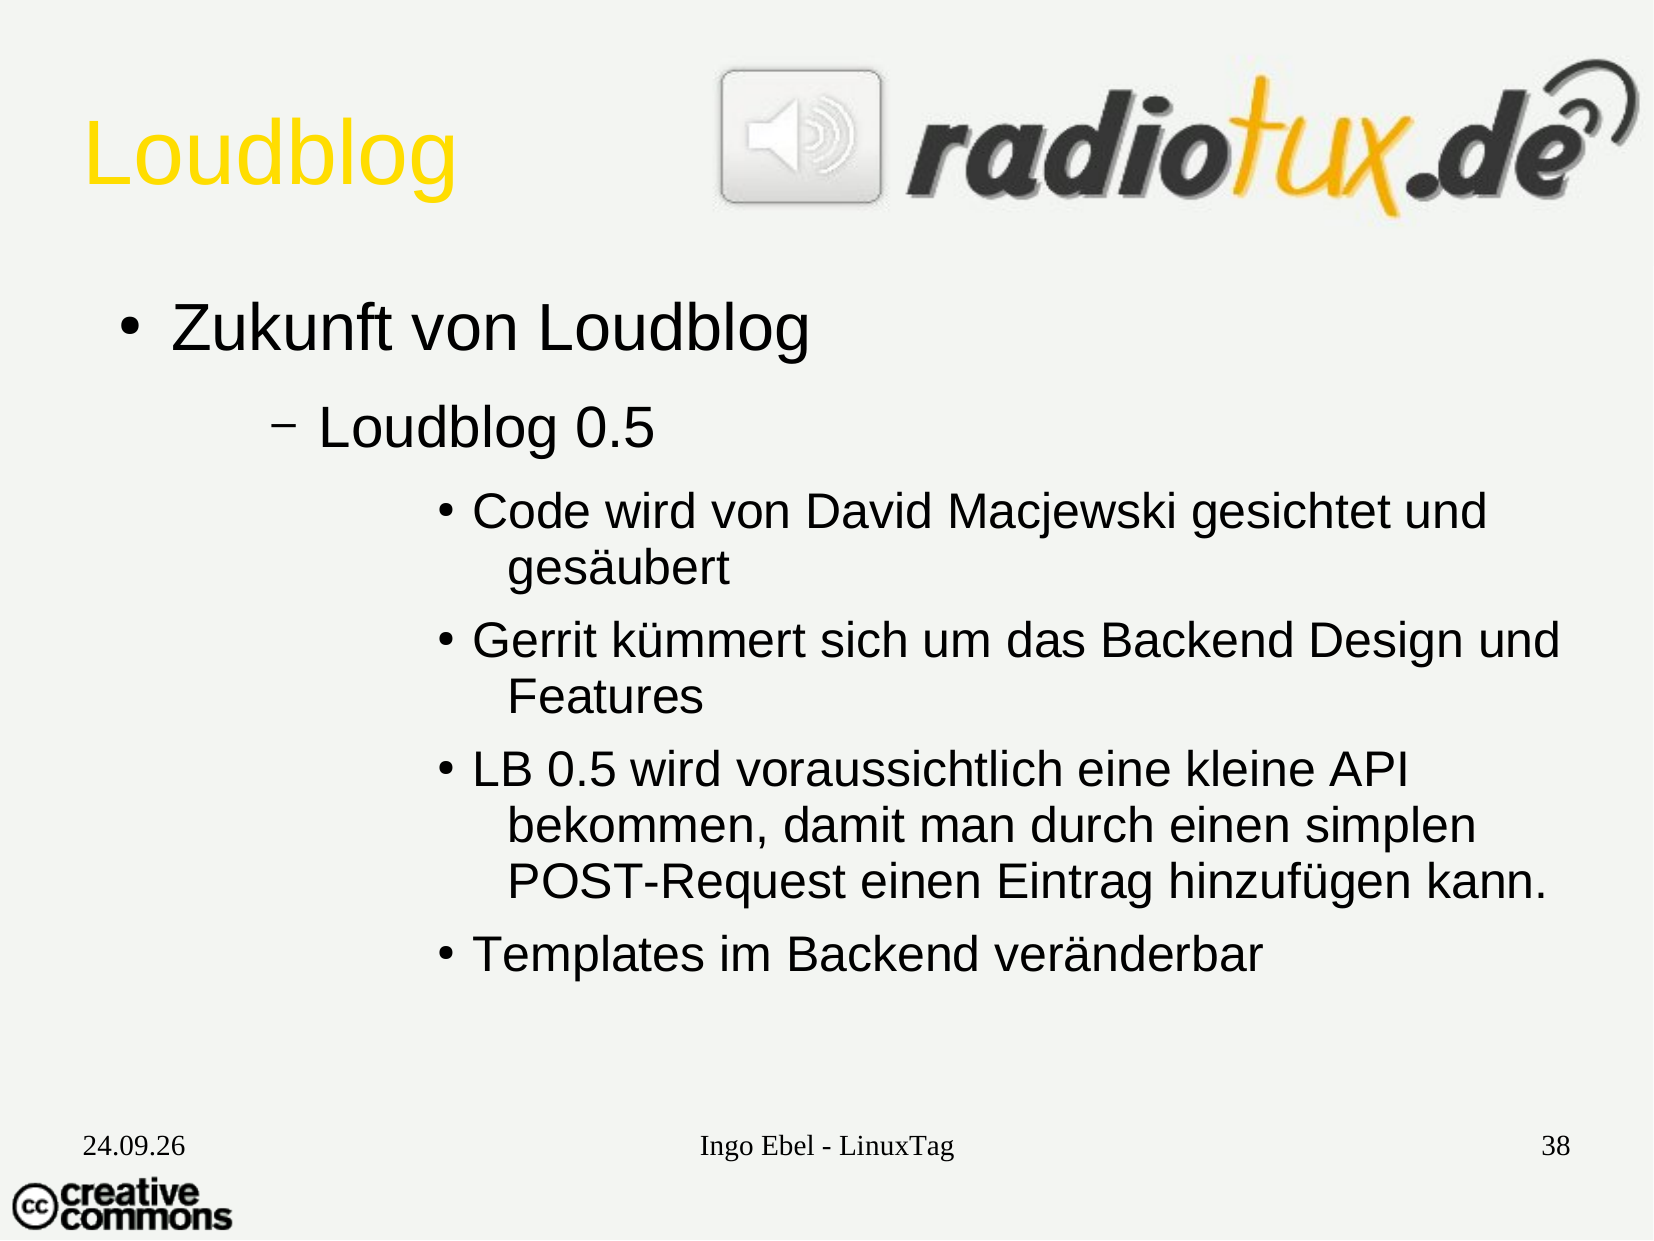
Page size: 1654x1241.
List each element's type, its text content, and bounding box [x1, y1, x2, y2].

list Zukunft von Loudblog Loudblog 0.5 Code wird von David Macjewski gesichtet und gesäubert Gerrit kümmert sich um das Backend Design und Features LB 0.5 wird voraussichtlich eine kleine API bekommen, damit man durch einen simplen POST-Request einen Eintrag hinzufügen kann. Templates im Backend veränderbar [82, 290, 1571, 1109]
title Loudblog [82, 49, 1571, 257]
picture [0, 1121, 236, 1240]
picture [649, 0, 1654, 266]
